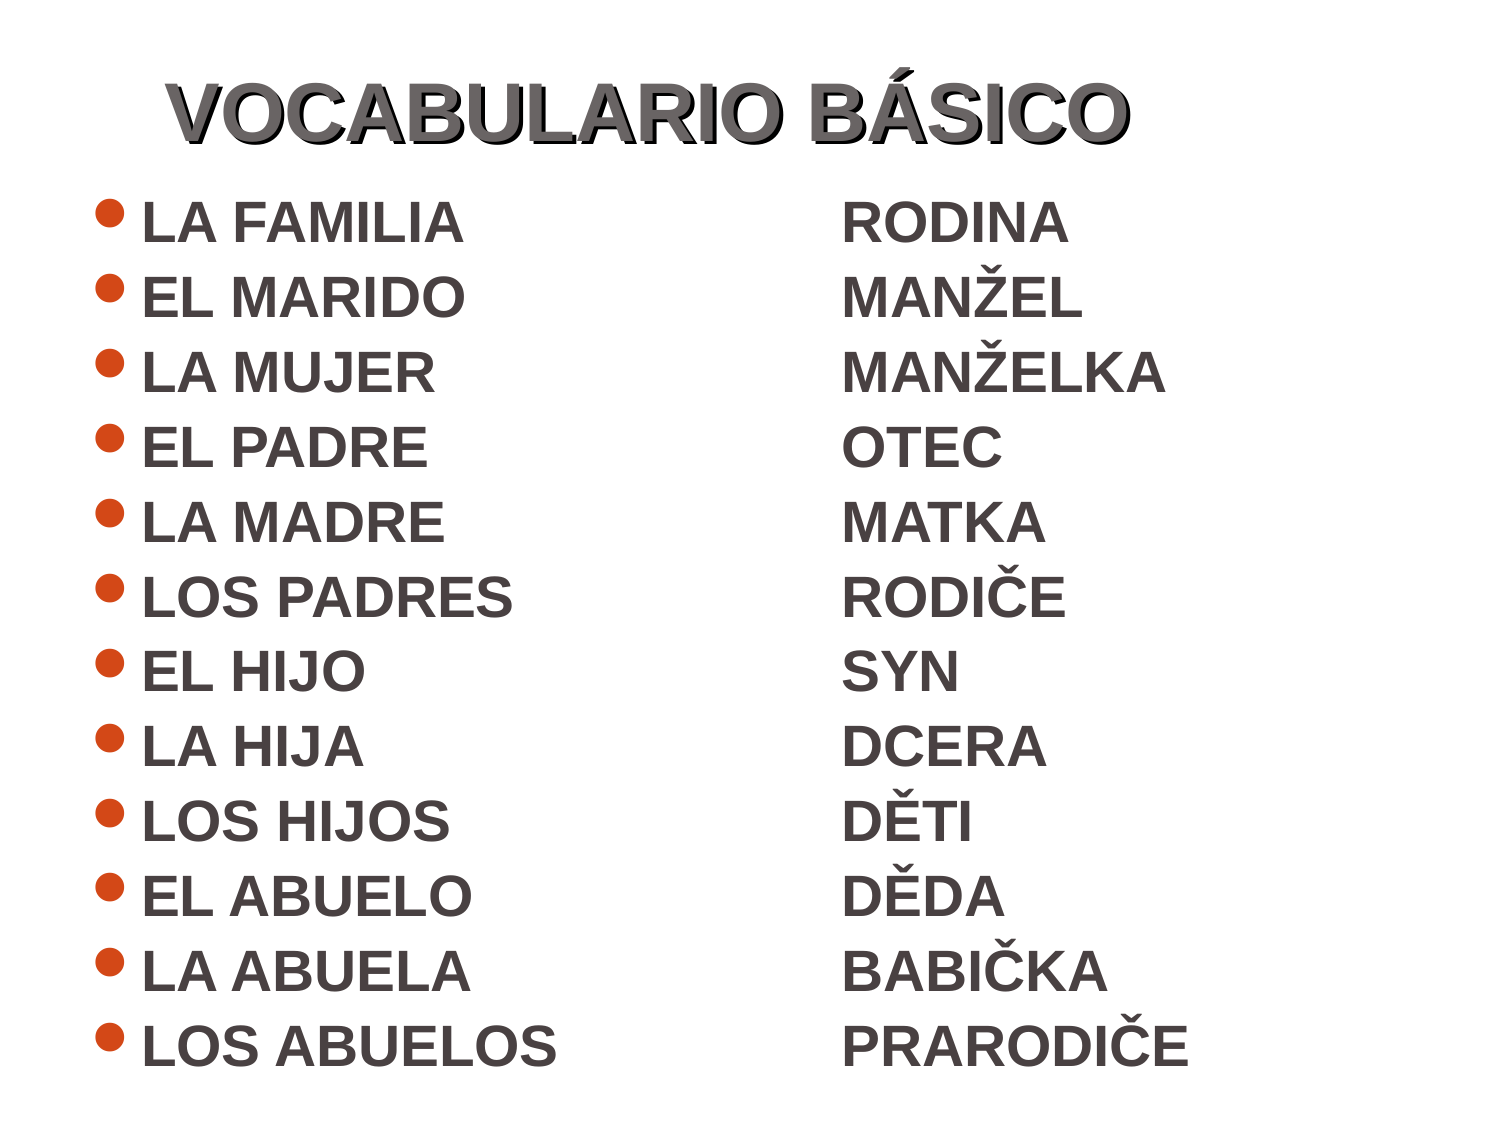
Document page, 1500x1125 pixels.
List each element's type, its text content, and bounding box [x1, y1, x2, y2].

title VOCABULARIO BÁSICO [150, 44, 1426, 173]
list LA FAMILIA RODINA EL MARIDO MANŽEL LA MUJER MANŽELKA EL PADRE OTEC LA MADRE MATKA LOS PADRES RODIČE EL HIJO SYN LA HIJA DCERA LOS HIJOS DĚTI EL ABUELO DĚDA LA ABUELA BABIČKA LOS ABUELOS PRARODIČE [76, 184, 1447, 1125]
